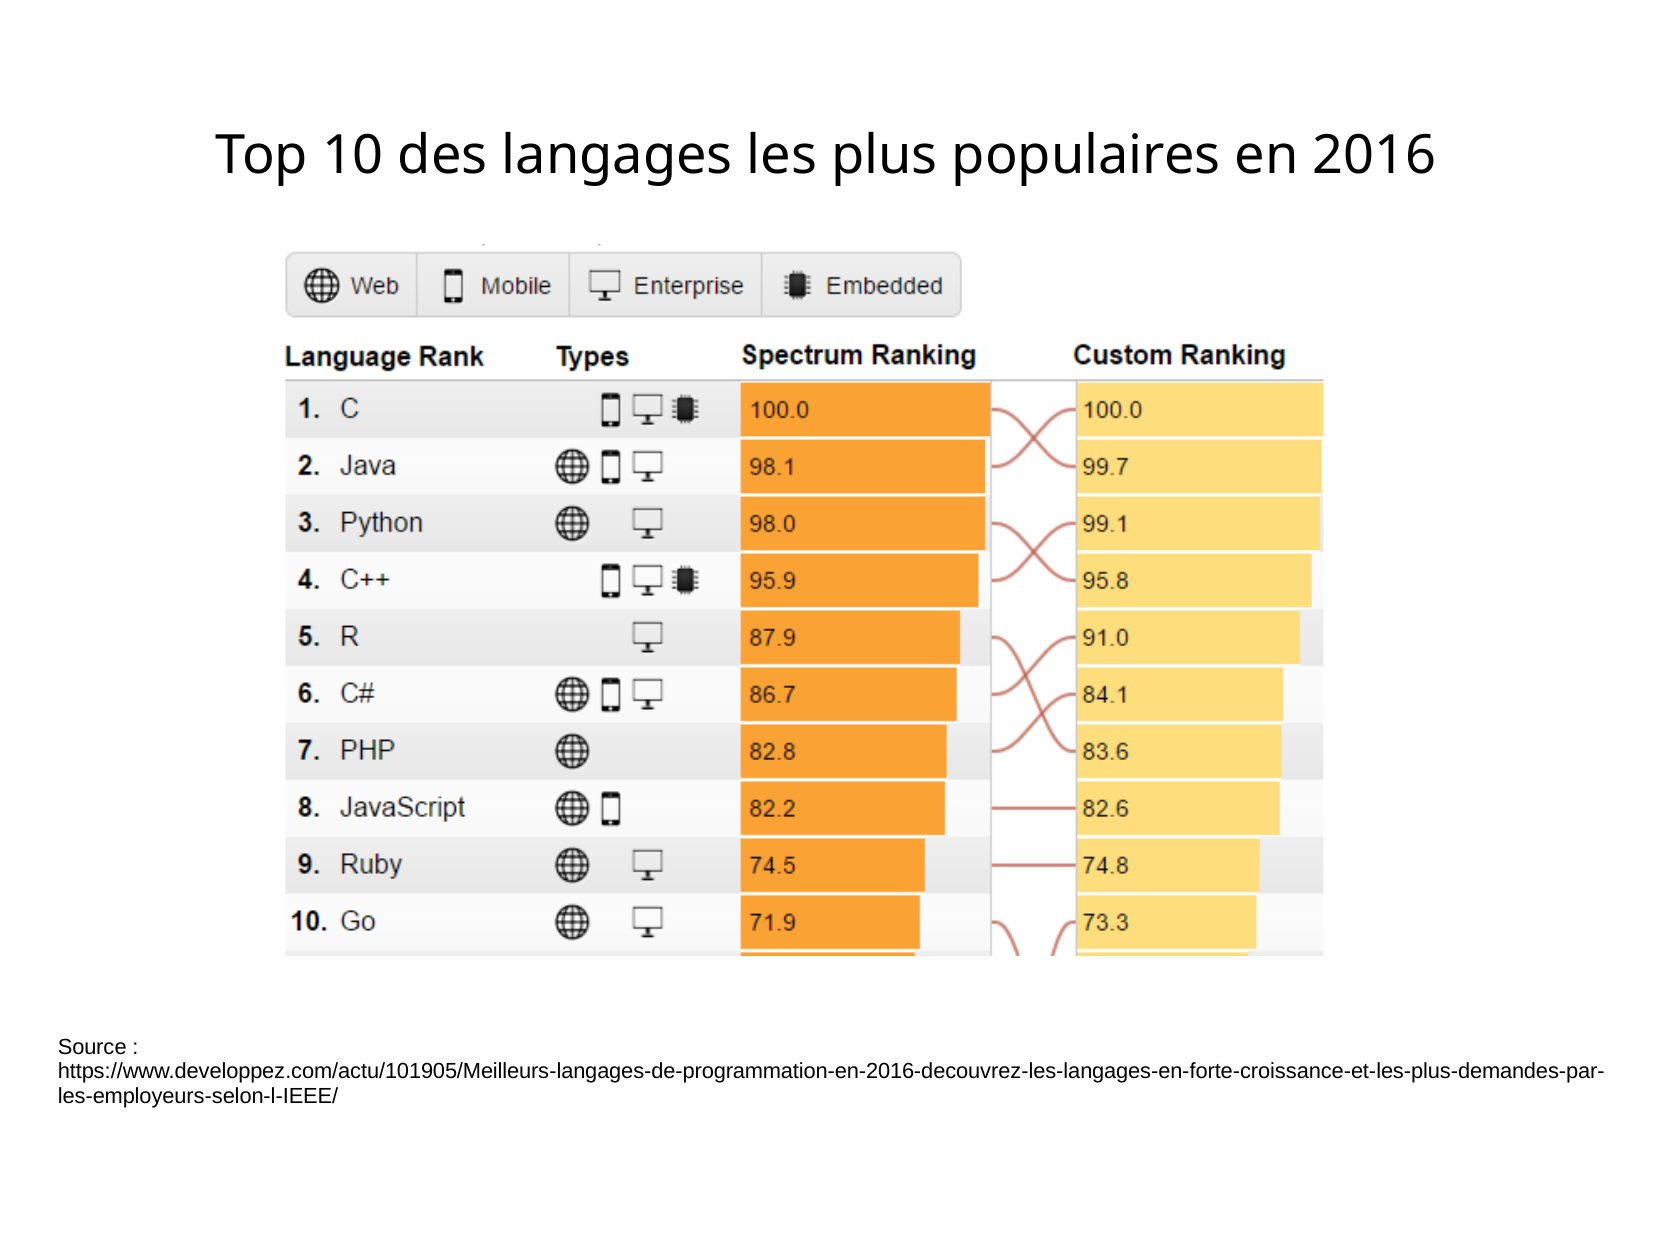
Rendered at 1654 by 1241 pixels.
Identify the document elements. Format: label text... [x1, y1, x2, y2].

picture [269, 244, 1384, 956]
text_box Source : https://www.developpez.com/actu/101905/Meilleurs-langages-de-programmation-en-2016-decouvrez-les-langages-en-forte-croissance-et-les-plus-demandes-par-les-employeurs-selon-l-IEEE/ [43, 1027, 1642, 1169]
title Top 10 des langages les plus populaires en 2016 [82, 49, 1571, 257]
